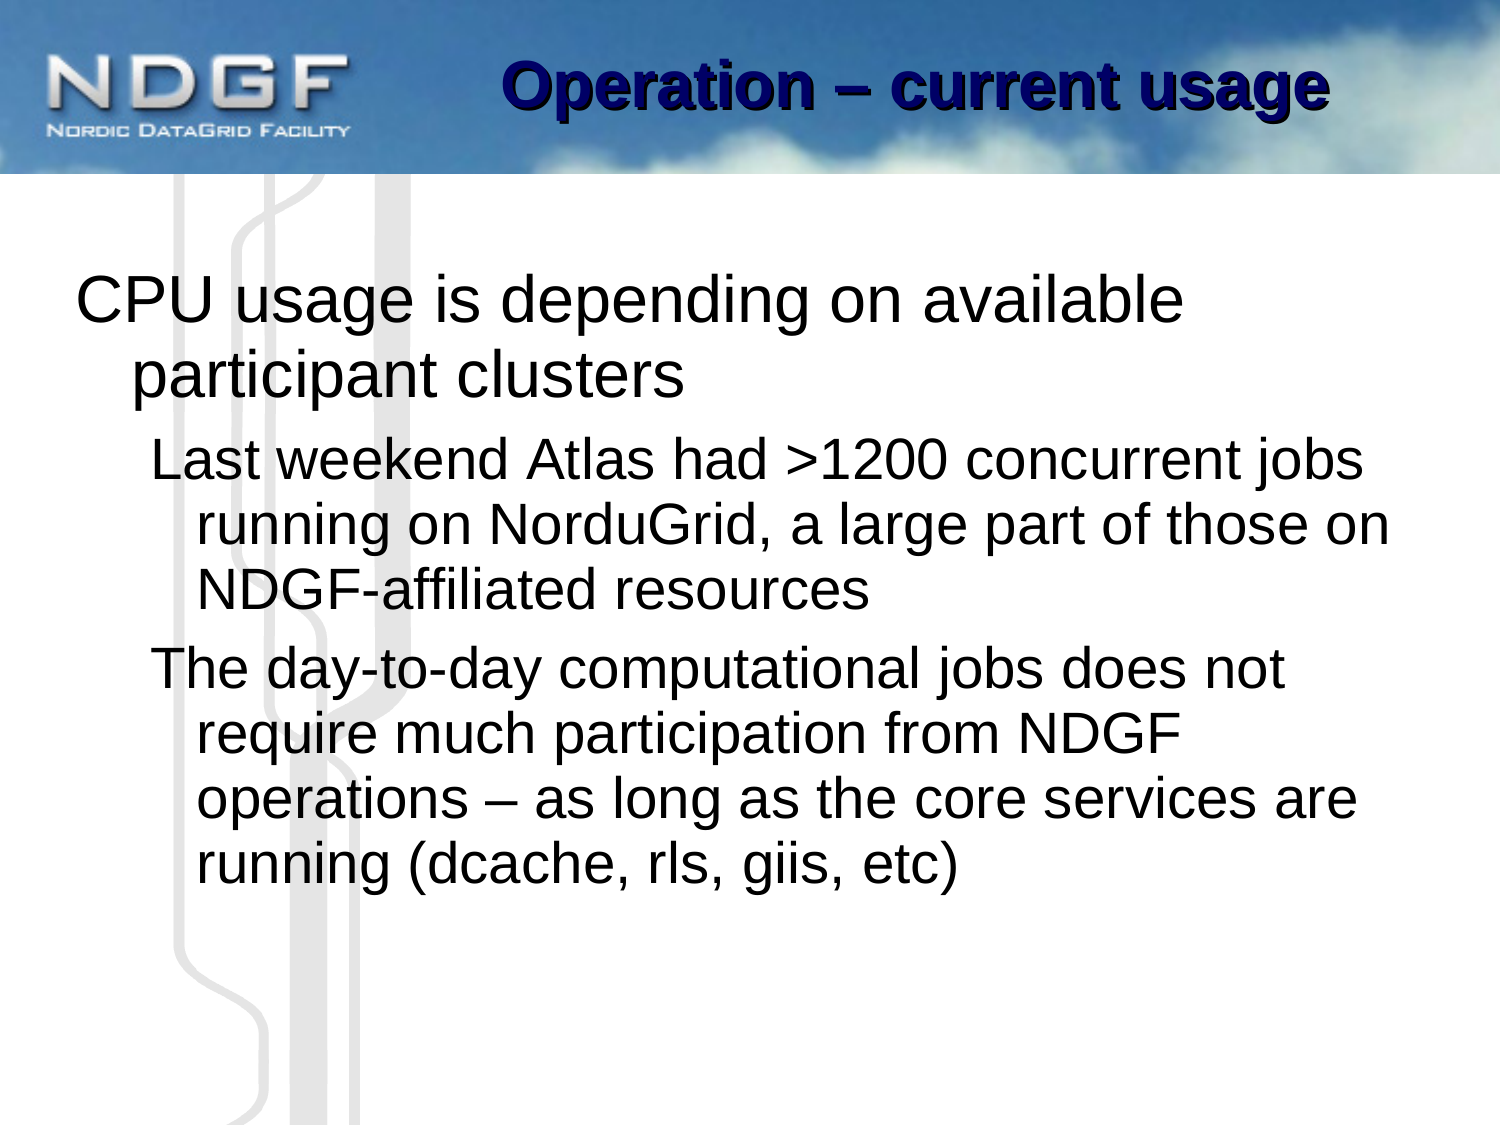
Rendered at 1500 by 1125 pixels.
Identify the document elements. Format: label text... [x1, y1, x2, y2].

picture [0, 0, 1500, 1125]
title Operation – current usage [372, 19, 1459, 150]
list CPU usage is depending on available participant clusters Last weekend Atlas had >1200 concurrent jobs running on NorduGrid, a large part of those on NDGF-affiliated resources The day-to-day computational jobs does not require much participation from NDGF operations – as long as the core services are running (dcache, rls, giis, etc) [75, 262, 1426, 1057]
